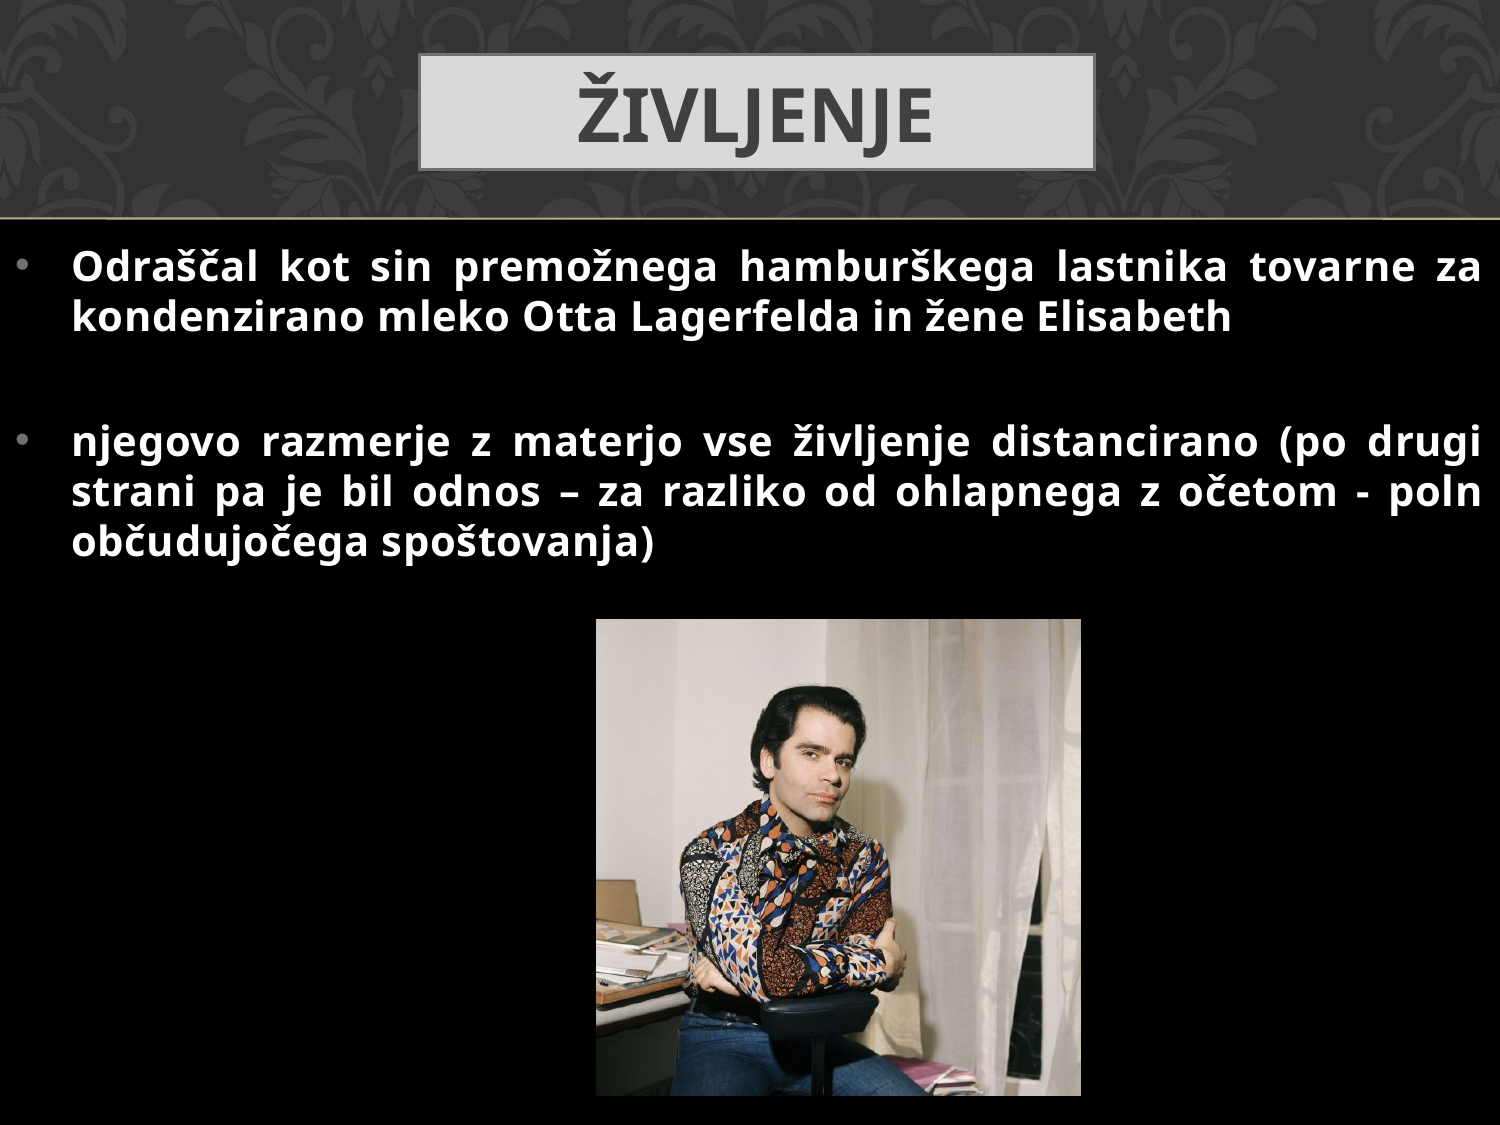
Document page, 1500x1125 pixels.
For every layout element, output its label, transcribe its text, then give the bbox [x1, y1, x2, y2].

list Odraščal kot sin premožnega hamburškega lastnika tovarne za kondenzirano mleko Otta Lagerfelda in žene Elisabeth njegovo razmerje z materjo vse življenje distancirano (po drugi strani pa je bil odnos – za razliko od ohlapnega z očetom - poln občudujočega spoštovanja) [0, 231, 1500, 901]
picture [0, 0, 1500, 217]
picture [596, 619, 1081, 1096]
title ŽIVLJENJE [419, 54, 1095, 170]
